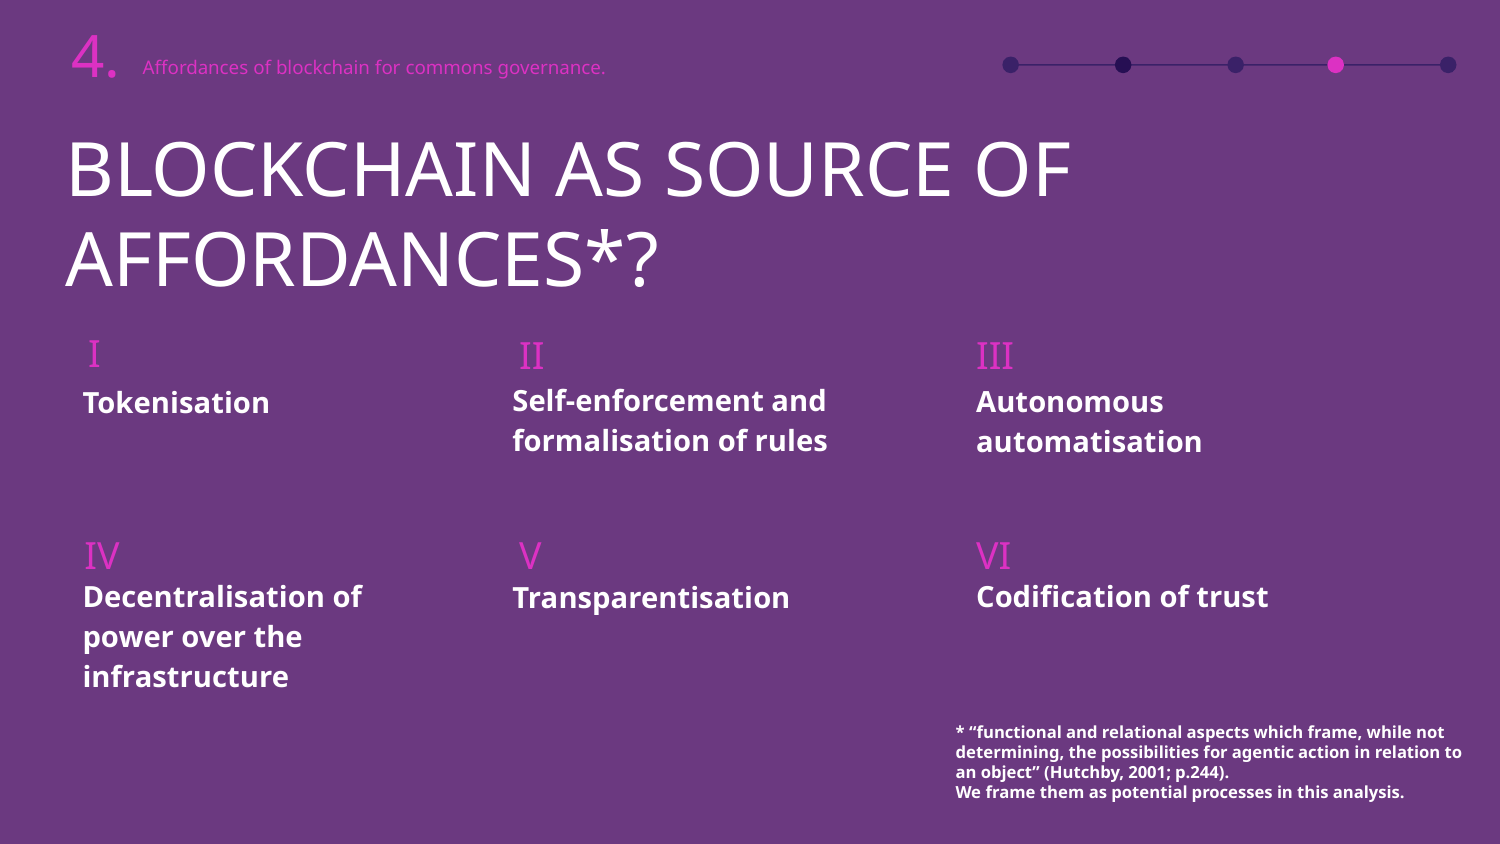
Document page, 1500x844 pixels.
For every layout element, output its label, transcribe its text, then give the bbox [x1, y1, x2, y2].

list Autonomous automatisation [961, 357, 1367, 480]
text_box I [73, 314, 136, 378]
text_box * “functional and relational aspects which frame, while not determining, the possibilities for agentic action in relation to an object” (Hutchby, 2001; p.244). We frame them as potential processes in this analysis. [940, 700, 1486, 824]
text_box [1114, 56, 1132, 74]
text_box III [961, 316, 1031, 380]
list Self-enforcement and formalisation of rules [497, 358, 903, 481]
list Decentralisation of power over the infrastructure [67, 586, 401, 733]
list Tokenisation [67, 364, 401, 433]
text_box [1327, 56, 1345, 74]
list Transparentisation [497, 533, 903, 656]
text_box II [504, 316, 575, 380]
list Codification of trust [961, 532, 1367, 655]
text_box V [504, 516, 575, 580]
text_box [1227, 56, 1244, 74]
text_box Affordances of blockchain for commons governance. [127, 40, 987, 89]
text_box 4. [56, 4, 165, 111]
text_box [1439, 56, 1457, 74]
text_box [1002, 56, 1019, 74]
text_box VI [961, 516, 1097, 580]
text_box IV [69, 516, 165, 580]
text_box BLOCKCHAIN AS SOURCE OF AFFORDANCES*? [50, 106, 1196, 224]
